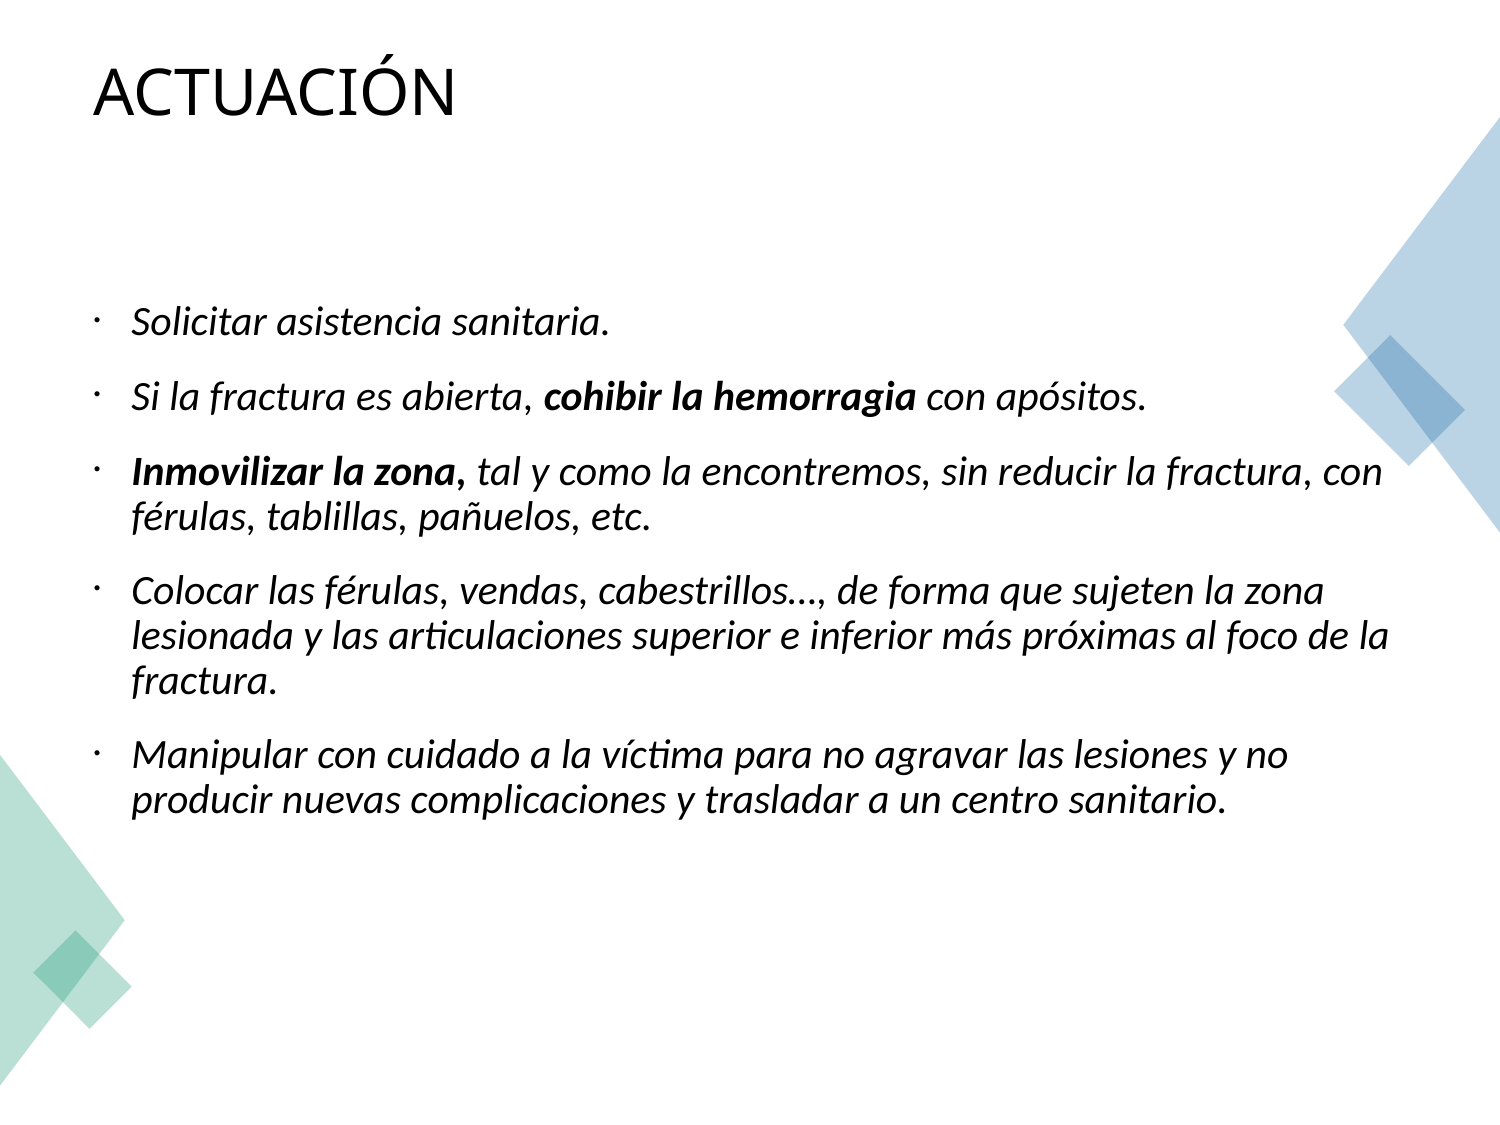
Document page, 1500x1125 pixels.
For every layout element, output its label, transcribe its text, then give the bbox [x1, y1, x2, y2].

text_box [0, 0, 1500, 1125]
title ACTUACIÓN [79, 52, 1421, 240]
list Solicitar asistencia sanitaria. Si la fractura es abierta, cohibir la hemorragia con apósitos. Inmovilizar la zona, tal y como la encontremos, sin reducir la fractura, con férulas, tablillas, pañuelos, etc. Colocar las férulas, vendas, cabestrillos…, de forma que sujeten la zona lesionada y las articulaciones superior e inferior más próximas al foco de la fractura. Manipular con cuidado a la víctima para no agravar las lesiones y no producir nuevas complicaciones y trasladar a un centro sanitario. [79, 292, 1421, 1014]
